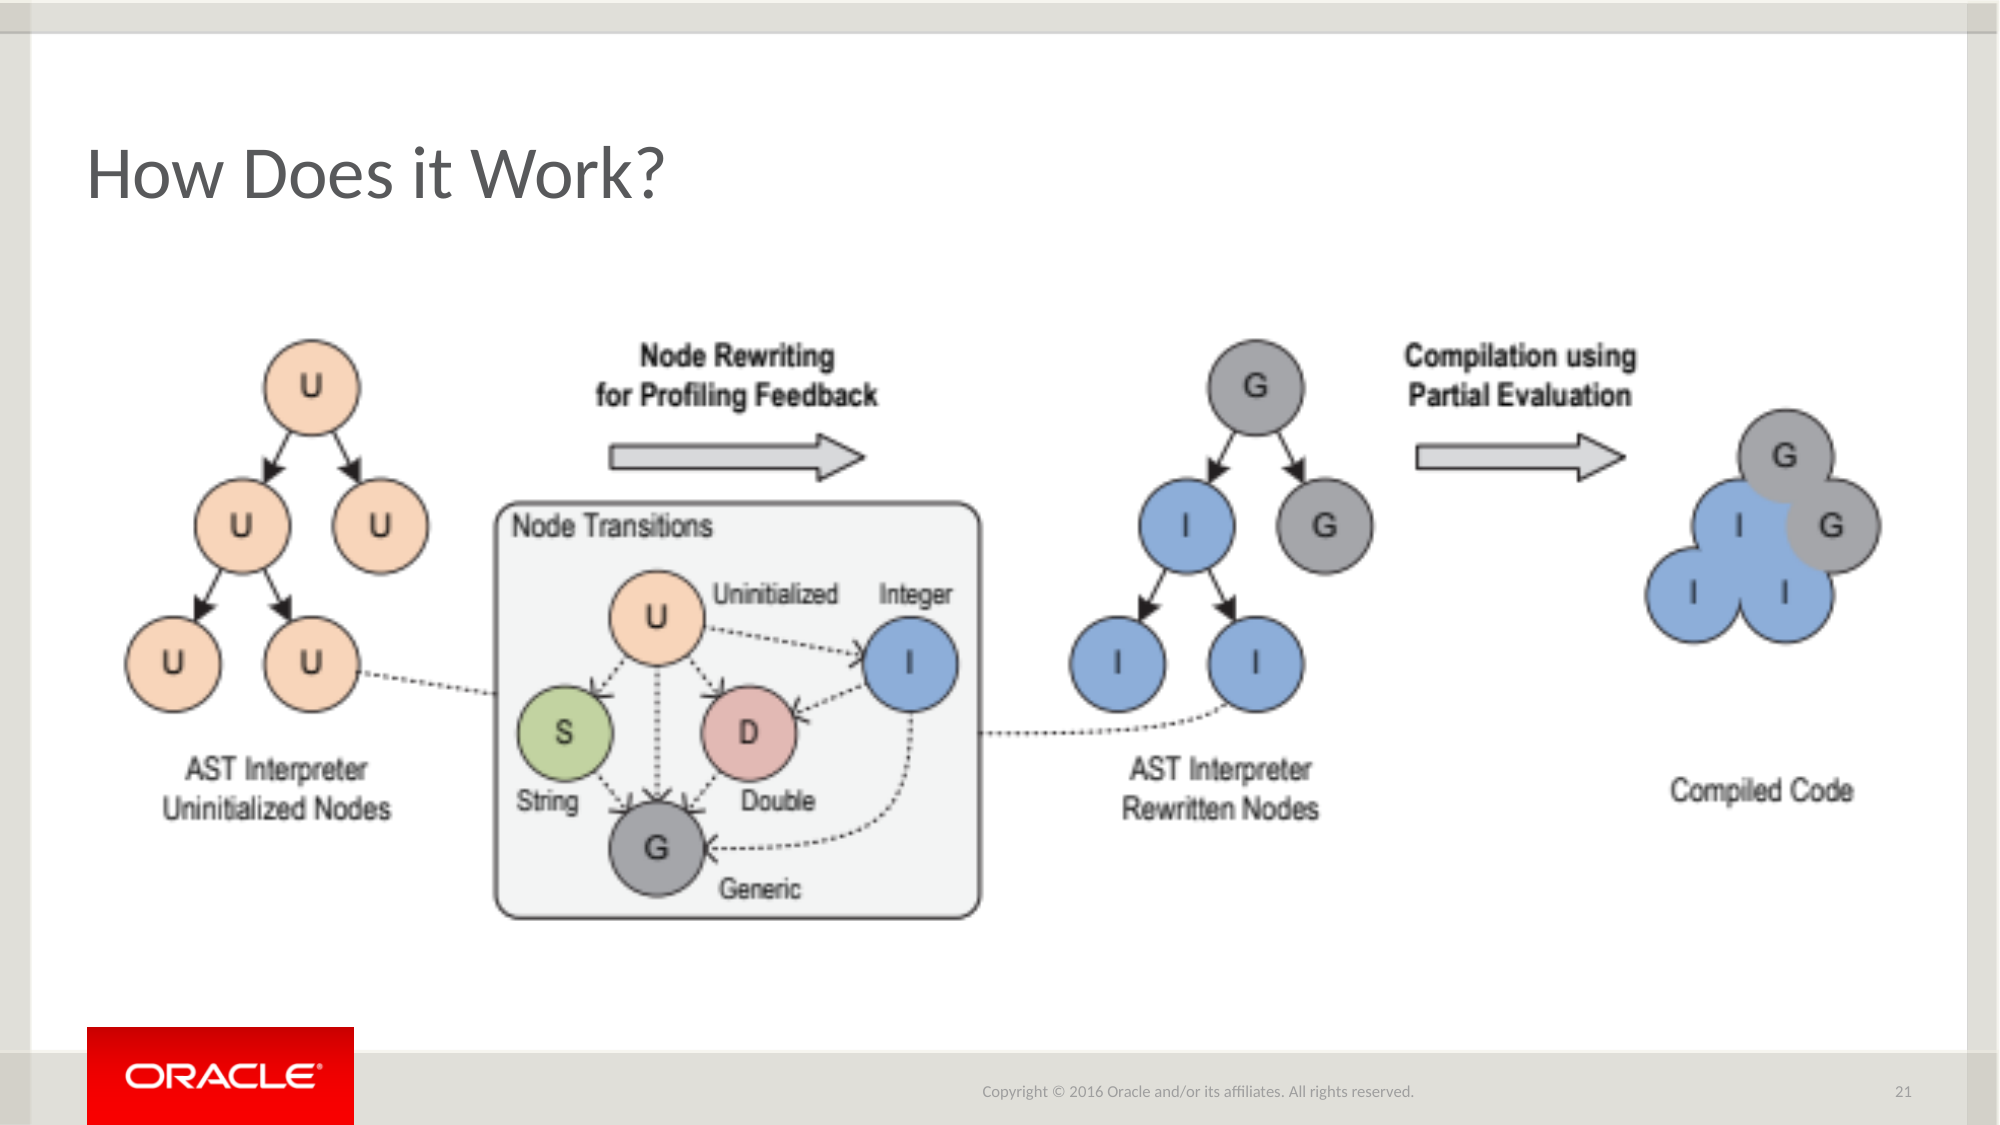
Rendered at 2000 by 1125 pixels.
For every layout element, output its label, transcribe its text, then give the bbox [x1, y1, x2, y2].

title How Does it Work? [86, 66, 1912, 213]
text_box <number> [1849, 1075, 1913, 1106]
picture [122, 325, 1892, 921]
picture [87, 1027, 354, 1125]
